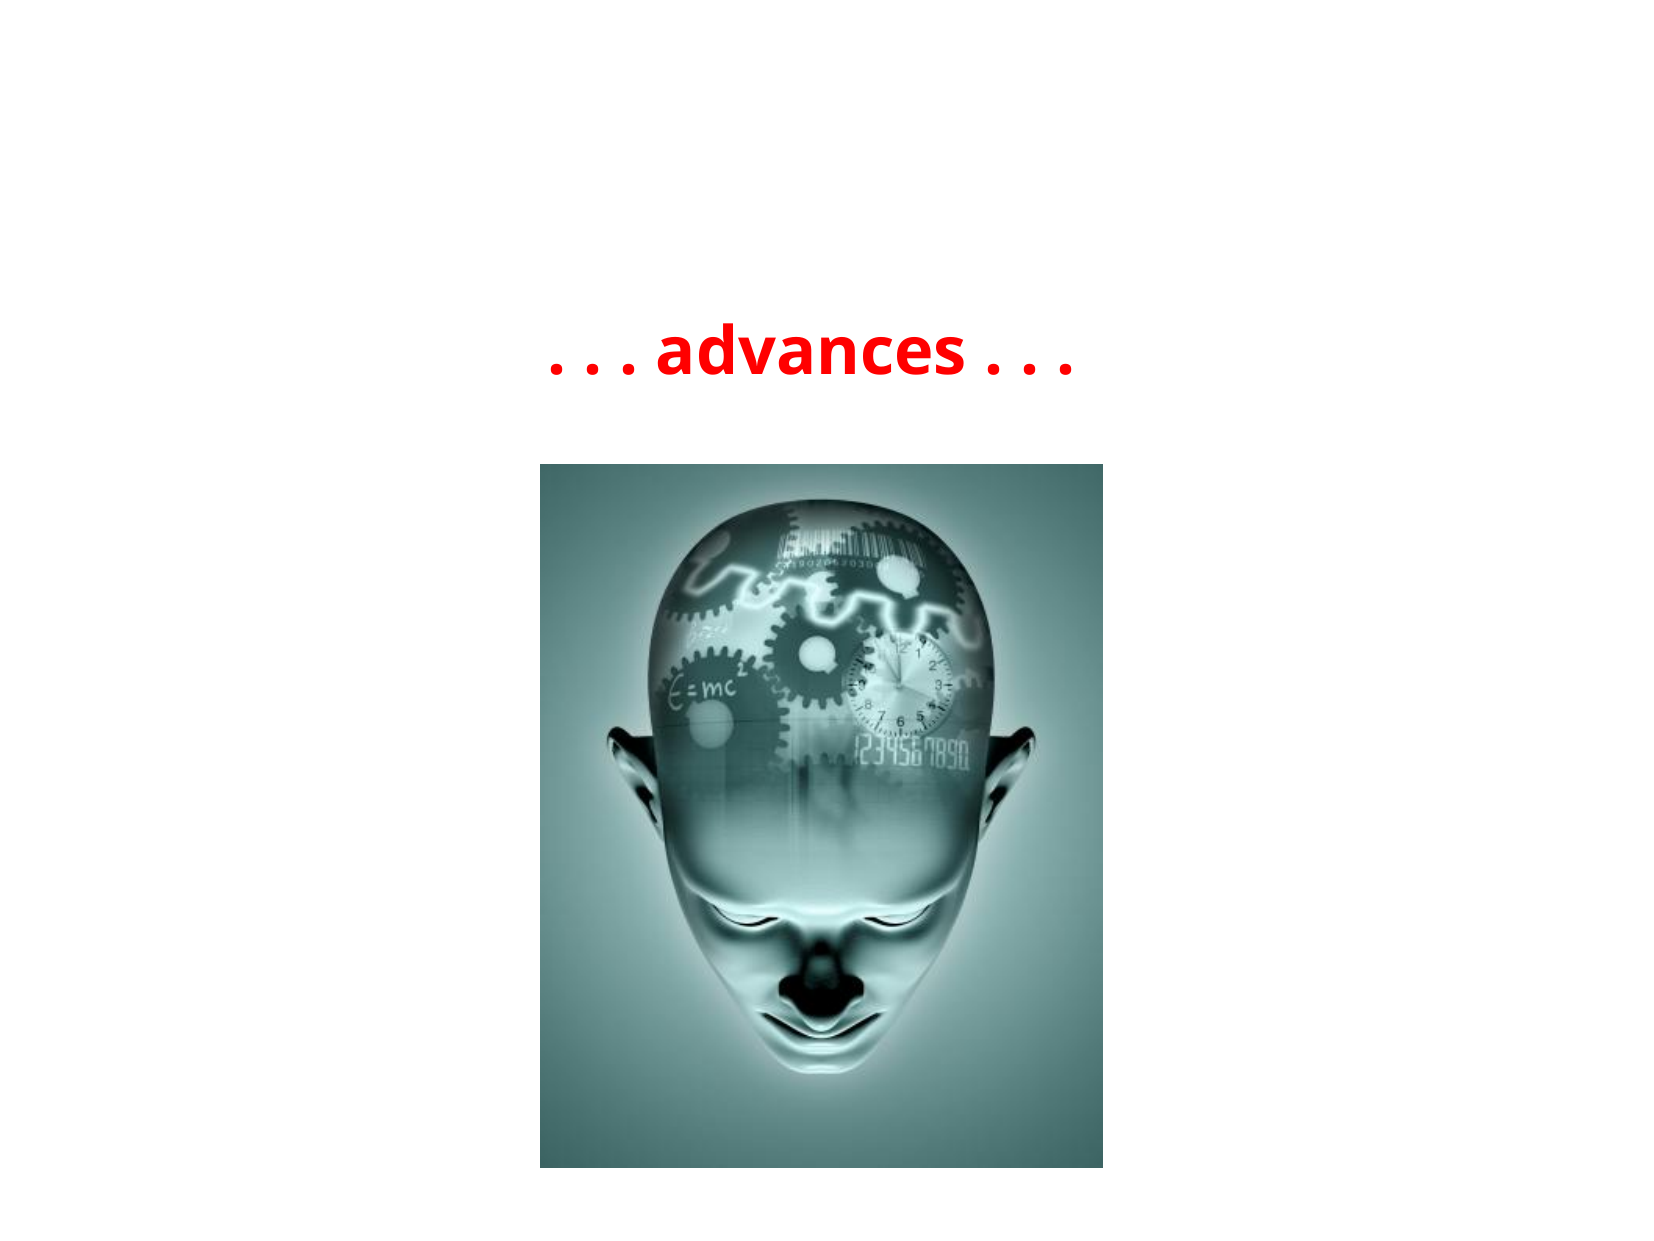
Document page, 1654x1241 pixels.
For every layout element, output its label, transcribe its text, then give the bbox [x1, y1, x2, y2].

text_box . . . advances . . . [60, 295, 1564, 421]
picture [540, 464, 1103, 1169]
